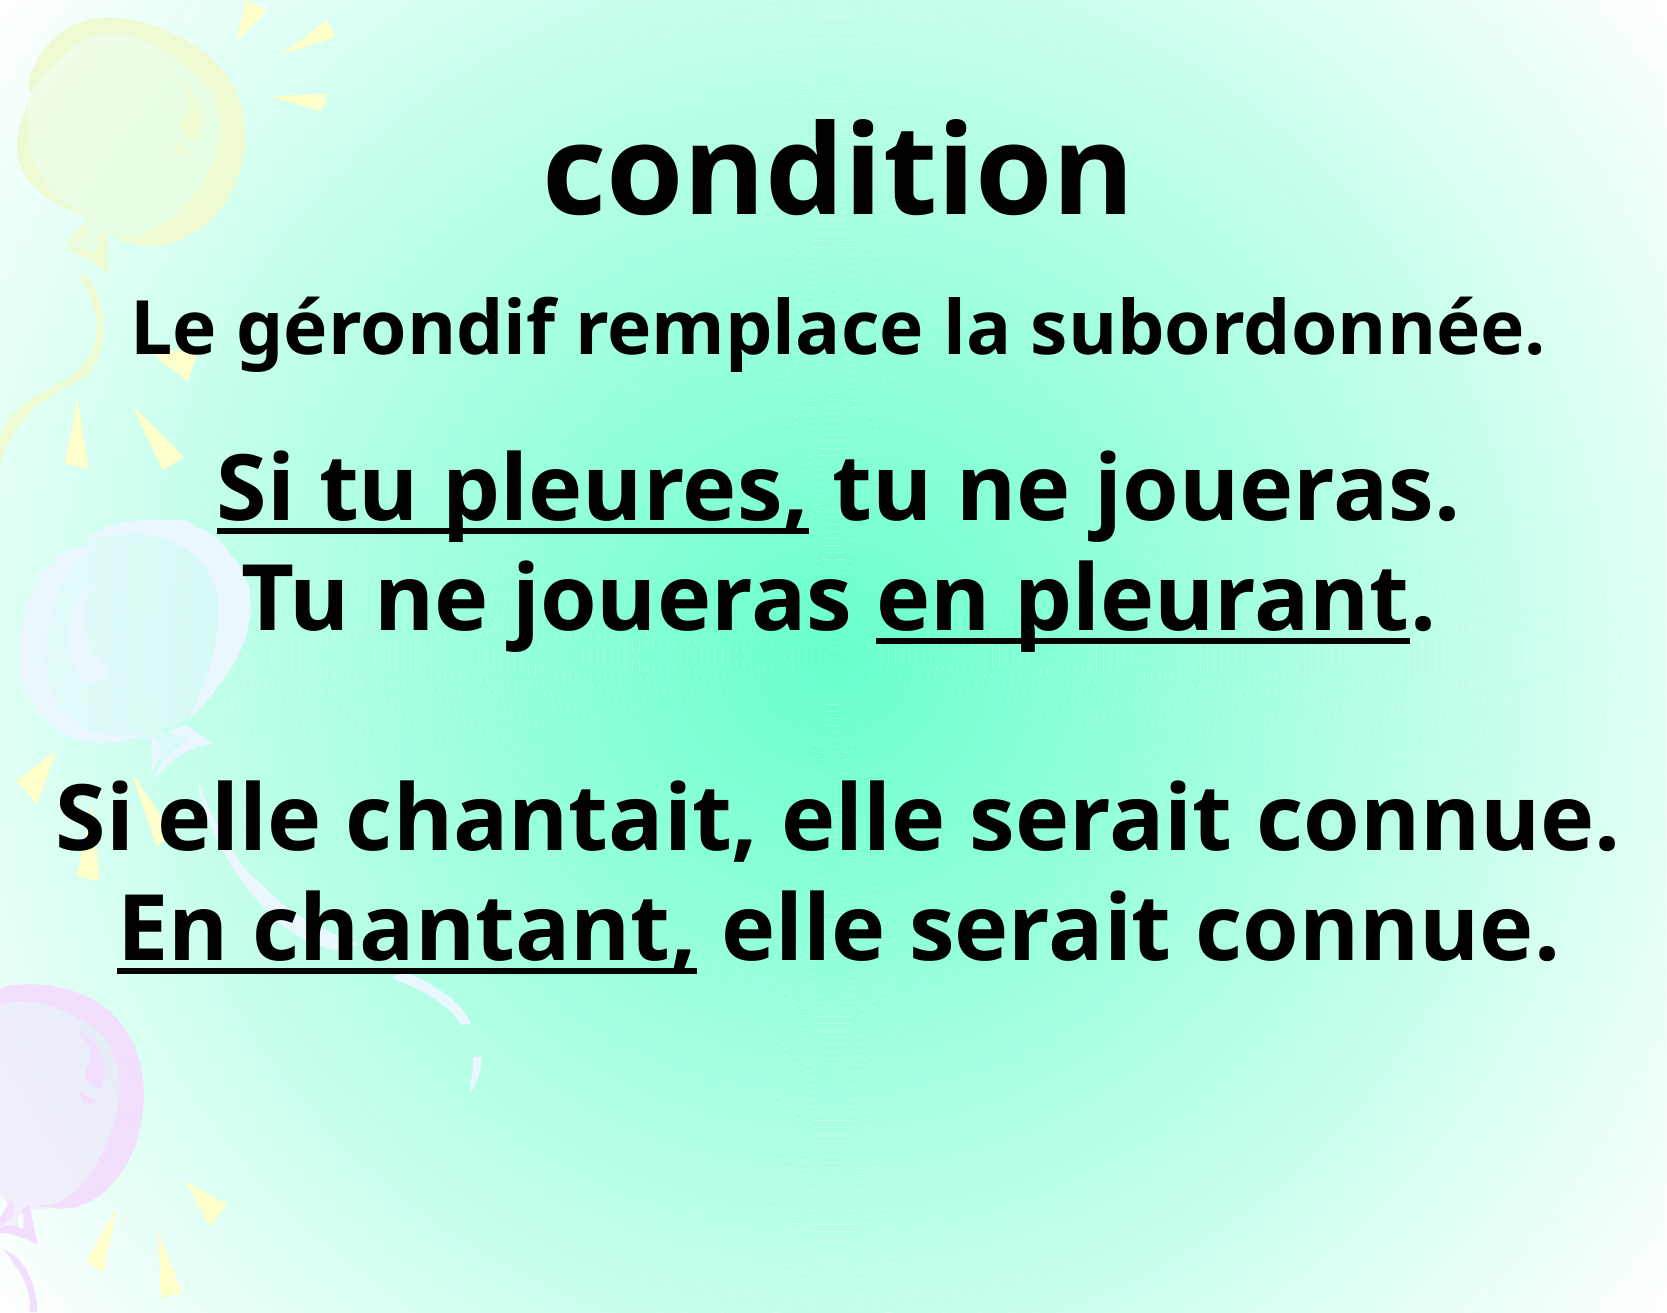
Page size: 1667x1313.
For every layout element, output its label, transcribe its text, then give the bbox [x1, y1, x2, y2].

text_box condition Le gérondif remplace la subordonnée. Si tu pleures, tu ne joueras. Tu ne joueras en pleurant. Si elle chantait, elle serait connue. En chantant, elle serait connue. [0, 81, 1667, 987]
